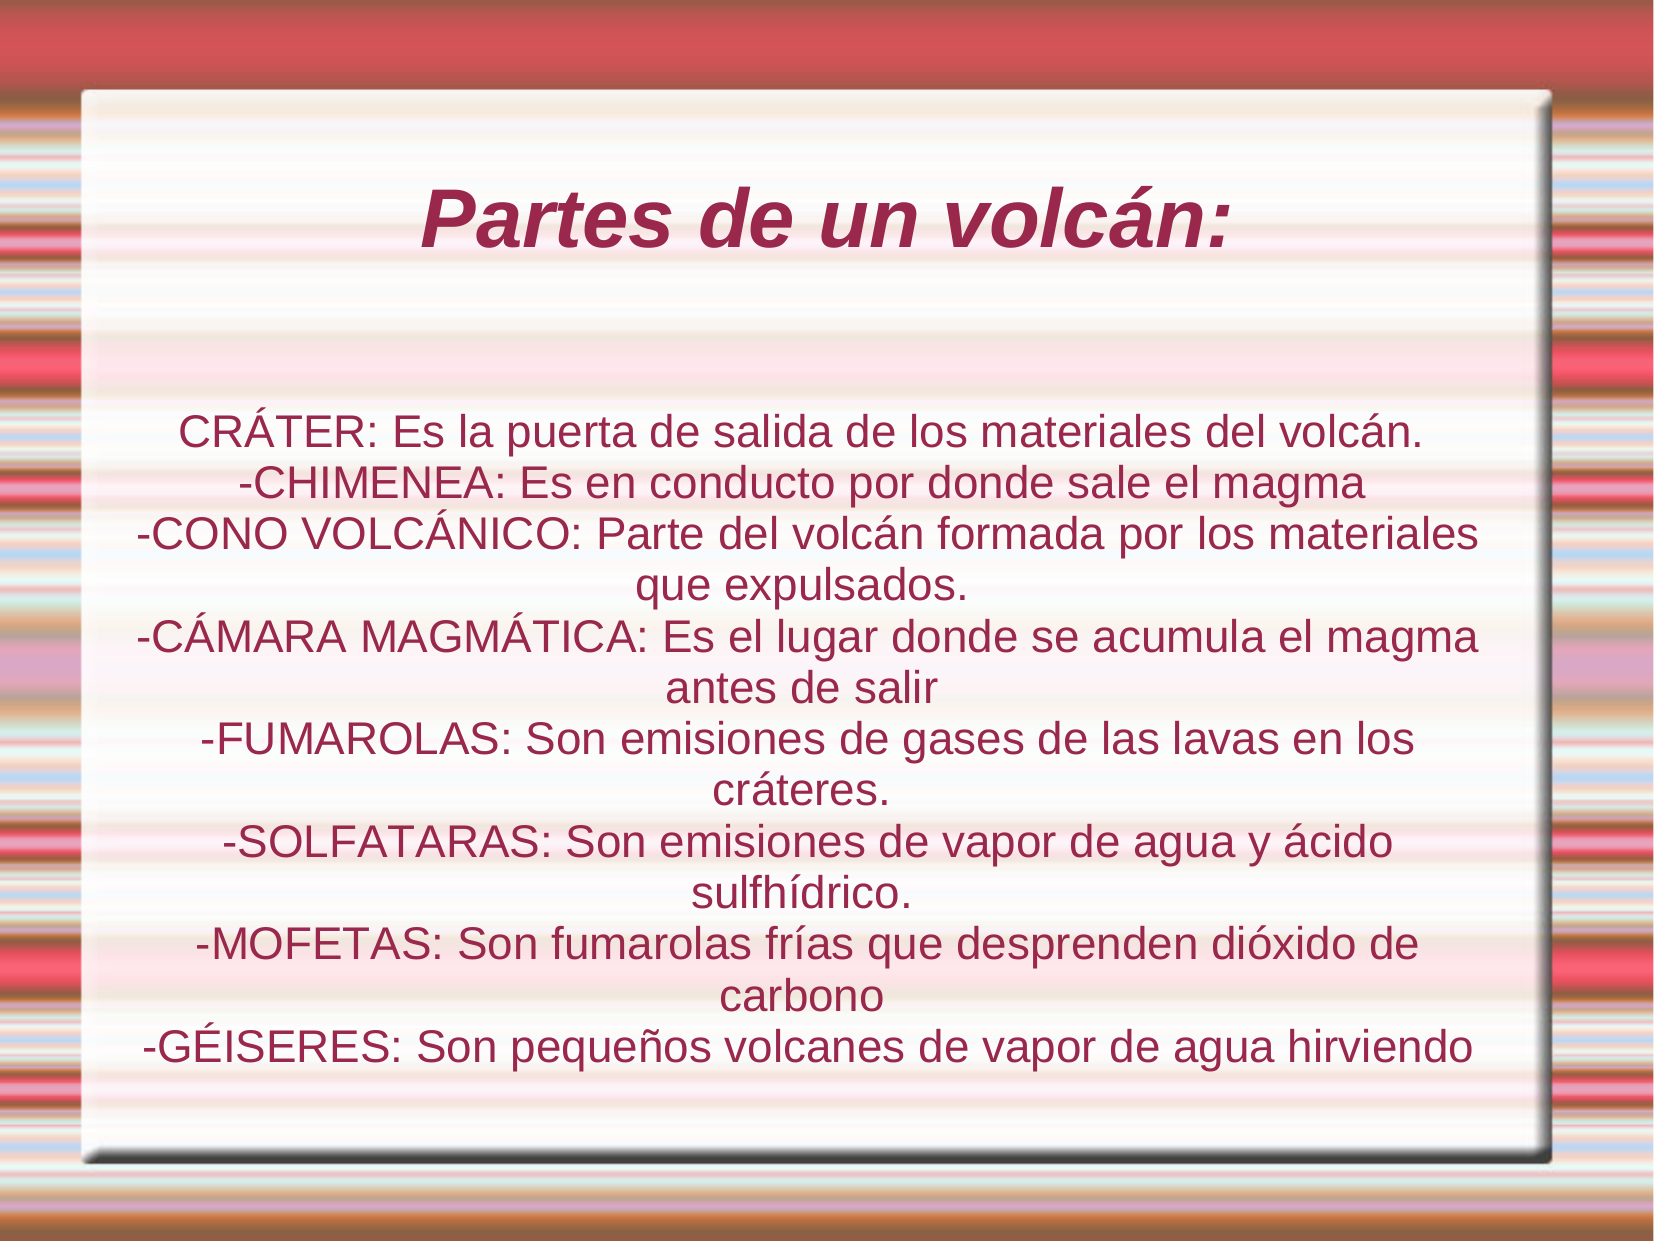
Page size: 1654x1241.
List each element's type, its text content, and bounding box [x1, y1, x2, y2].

picture [0, 0, 1654, 1241]
subtitle CRÁTER: Es la puerta de salida de los materiales del volcán. -CHIMENEA: Es en conducto por donde sale el magma -CONO VOLCÁNICO: Parte del volcán formada por los materiales que expulsados. -CÁMARA MAGMÁTICA: Es el lugar donde se acumula el magma antes de salir -FUMAROLAS: Son emisiones de gases de las lavas en los cráteres. -SOLFATARAS: Son emisiones de vapor de agua y ácido sulfhídrico. -MOFETAS: Son fumarolas frías que desprenden dióxido de carbono -GÉISERES: Son pequeños volcanes de vapor de agua hirviendo [118, 355, 1500, 1123]
title Partes de un volcán: [121, 122, 1534, 315]
